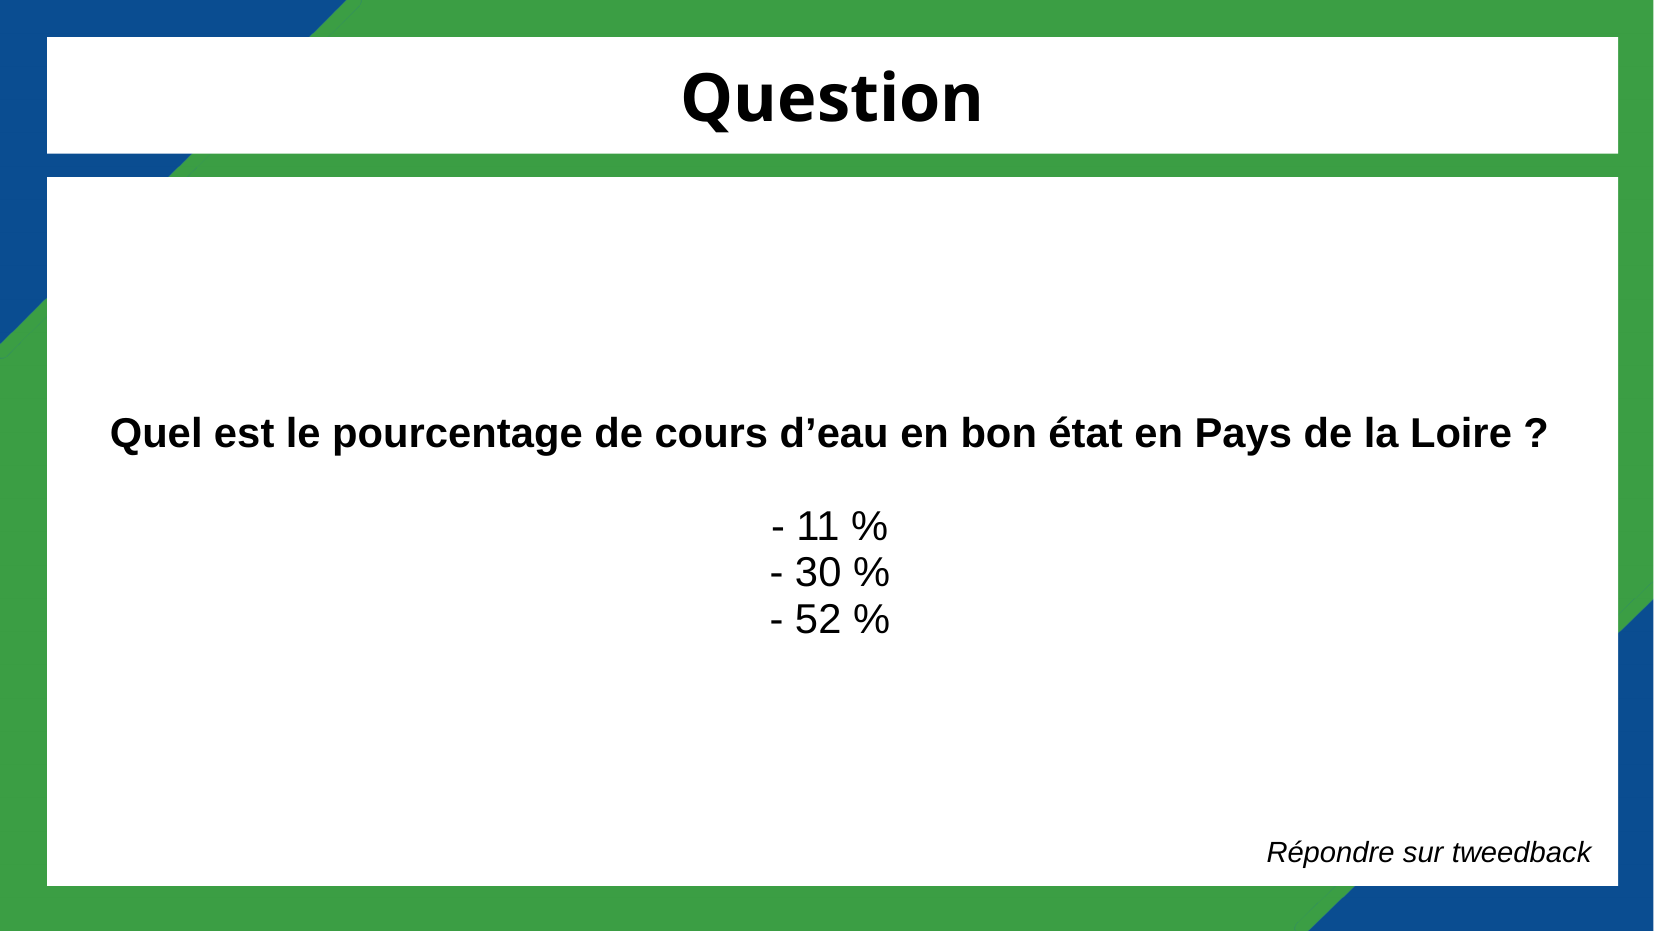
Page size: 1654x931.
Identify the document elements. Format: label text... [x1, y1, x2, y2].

title Quel est le pourcentage de cours d’eau en bon état en Pays de la Loire ? - 11 % - 30 % - 52 % [47, 177, 1619, 886]
title Question [47, 37, 1619, 154]
text_box Répondre sur tweedback [1251, 829, 1619, 886]
picture [0, 0, 1654, 931]
